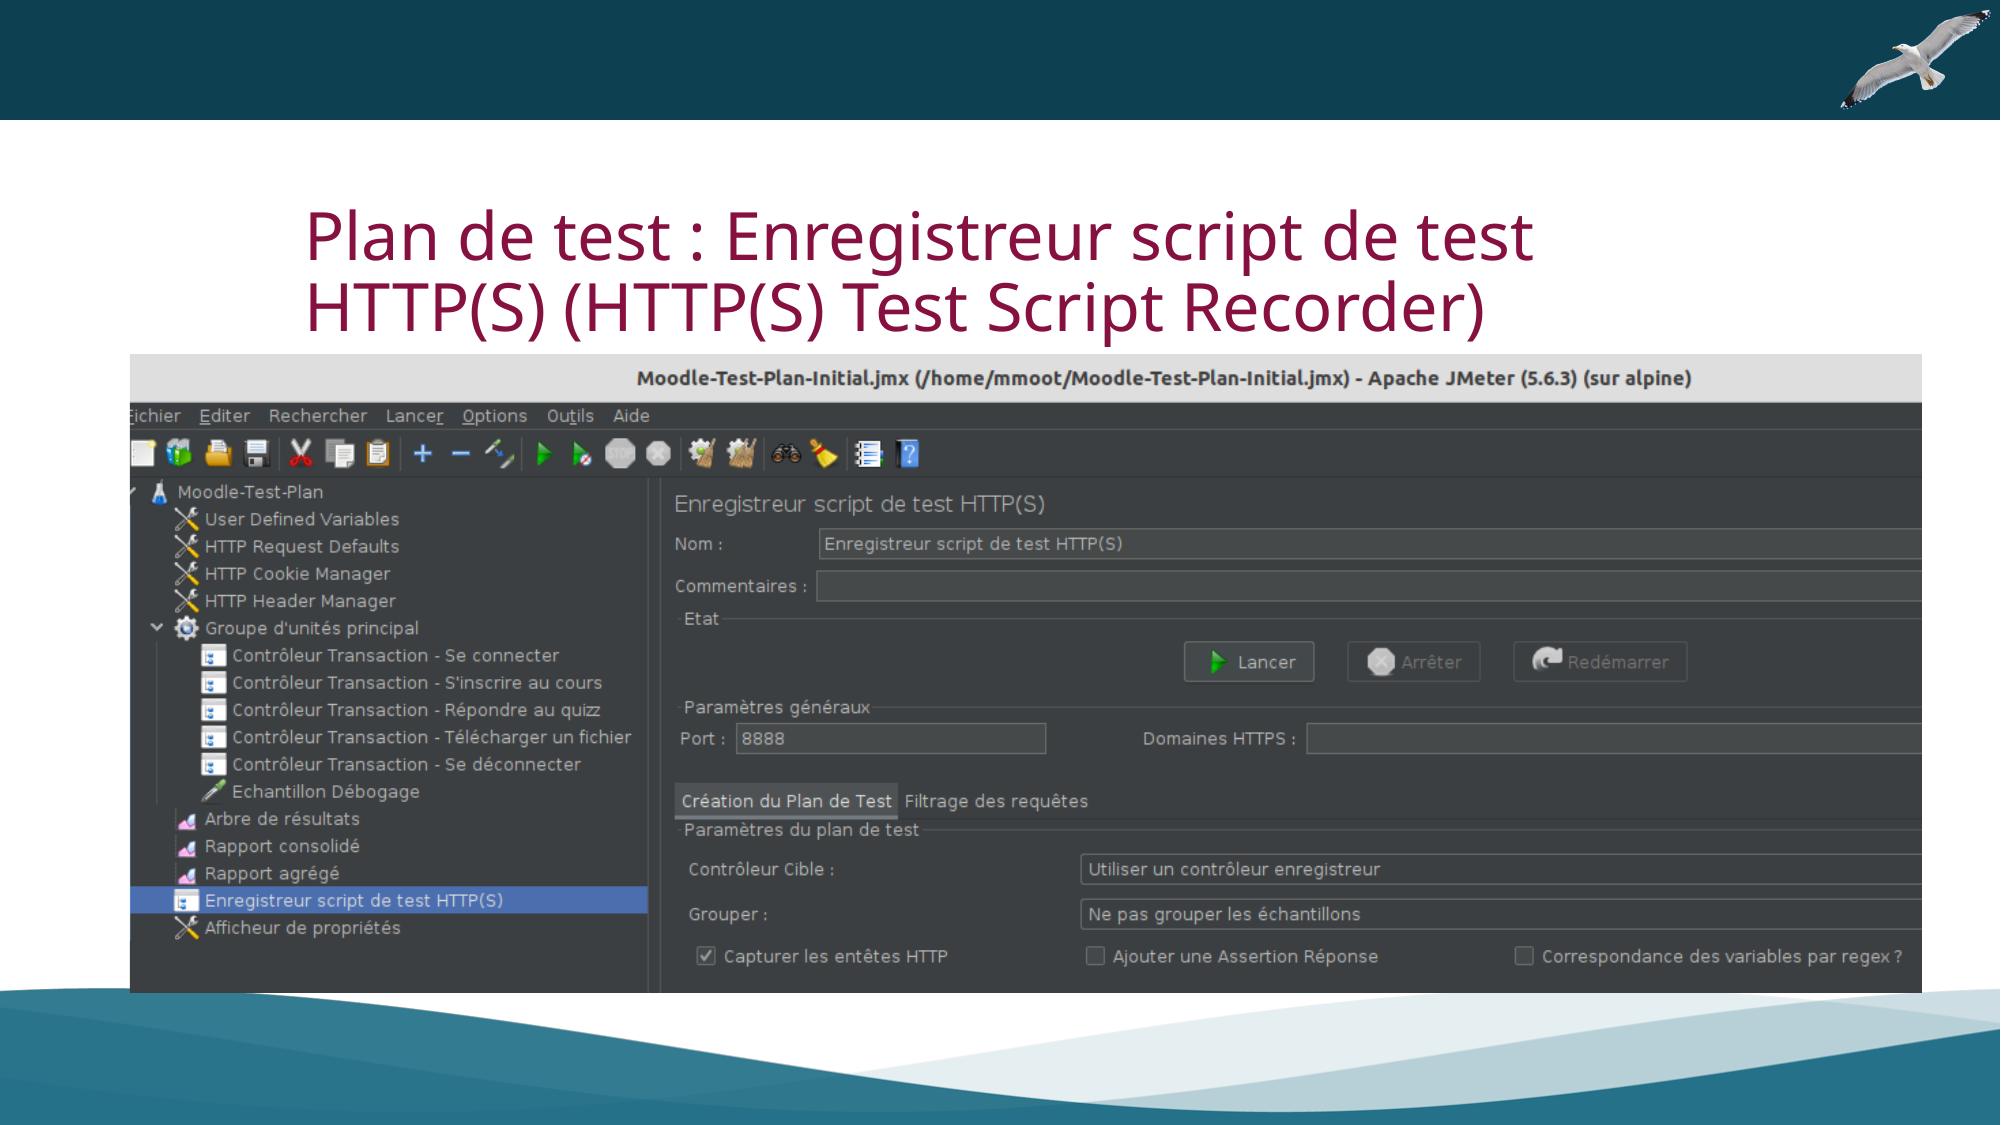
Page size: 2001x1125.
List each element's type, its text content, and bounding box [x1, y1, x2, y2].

list [206, 271, 1706, 354]
list Plan de test : Enregistreur script de test HTTP(S) (HTTP(S) Test Script Recorder) [218, 194, 1689, 326]
picture [1820, 0, 2000, 120]
picture [0, 354, 2000, 1125]
